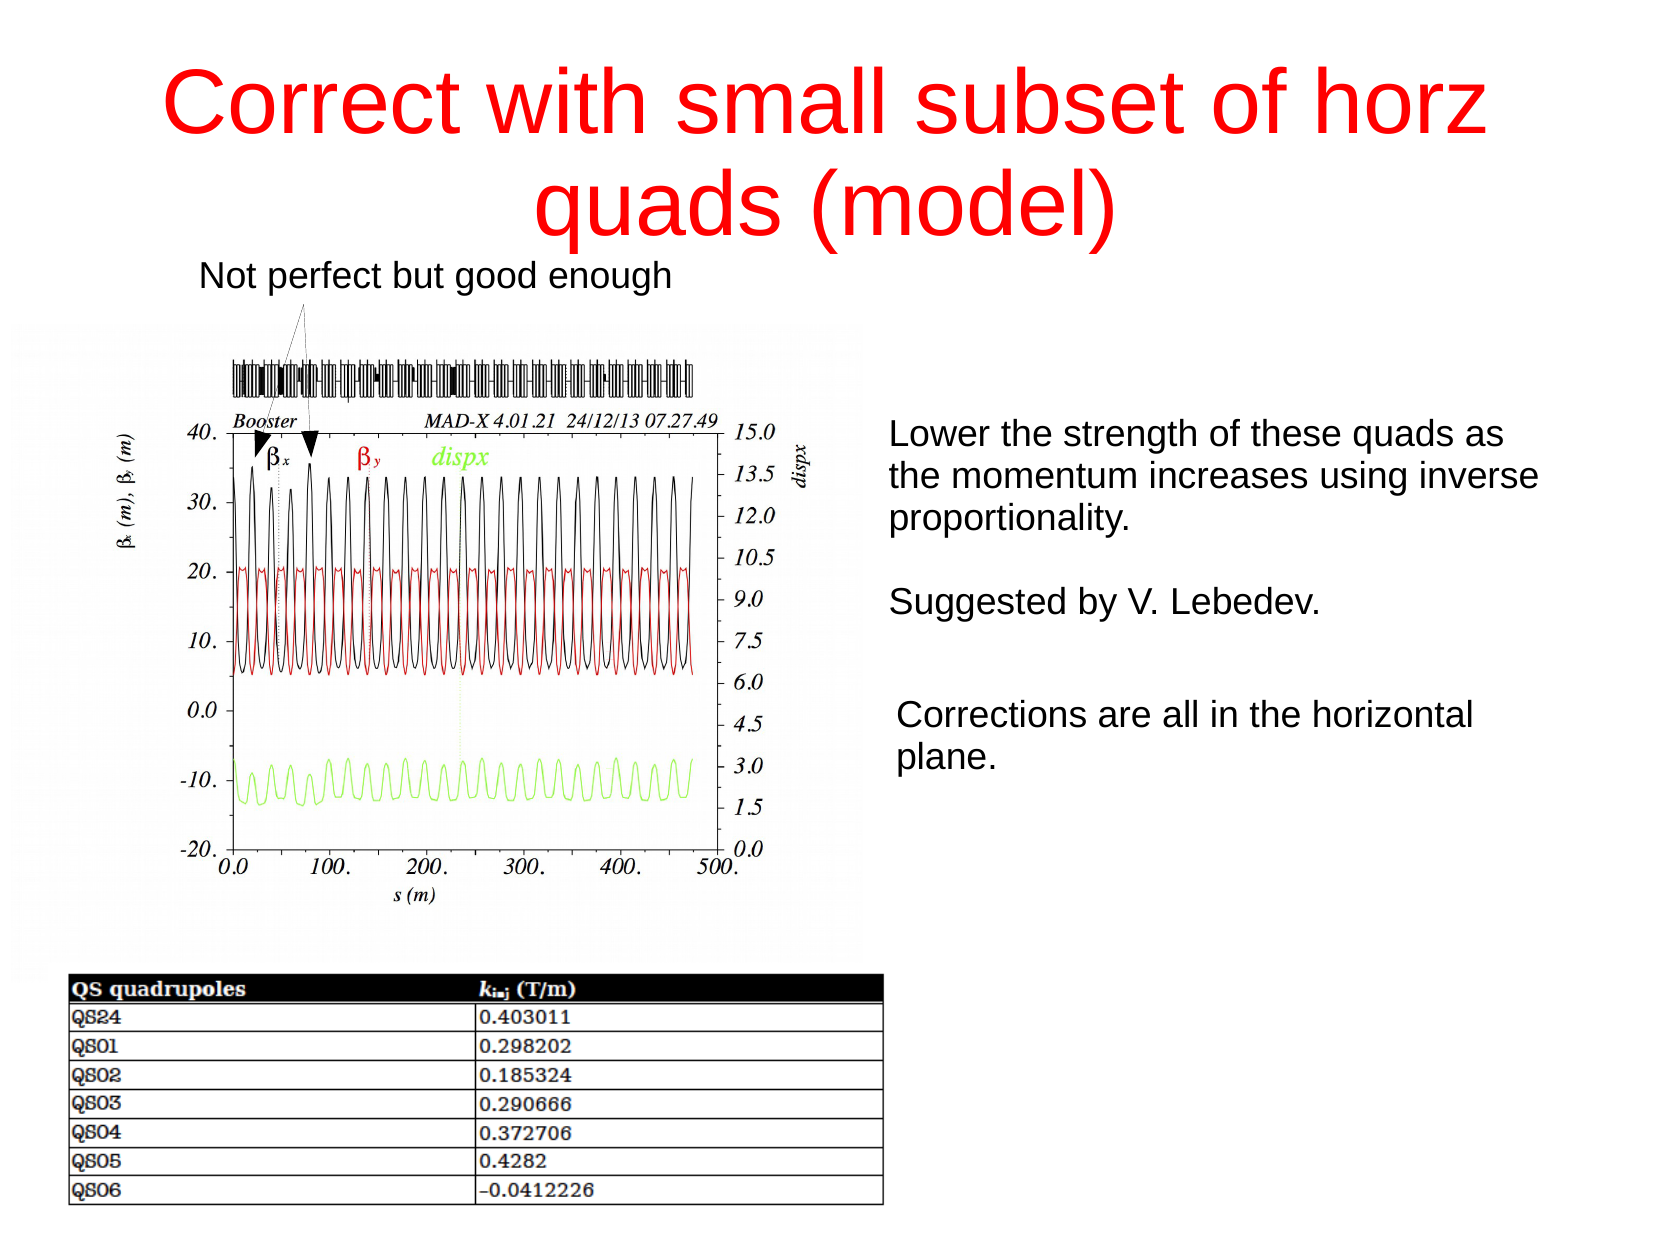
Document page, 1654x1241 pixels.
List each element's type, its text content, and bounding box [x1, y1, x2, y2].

text_box Corrections are all in the horizontal plane. [881, 686, 1512, 786]
text_box Not perfect but good enough [183, 247, 724, 305]
text_box Lower the strength of these quads as the momentum increases using inverse proportionality. Suggested by V. Lebedev. [873, 405, 1568, 630]
picture [11, 324, 913, 1215]
title Correct with small subset of horz quads (model) [82, 49, 1571, 257]
